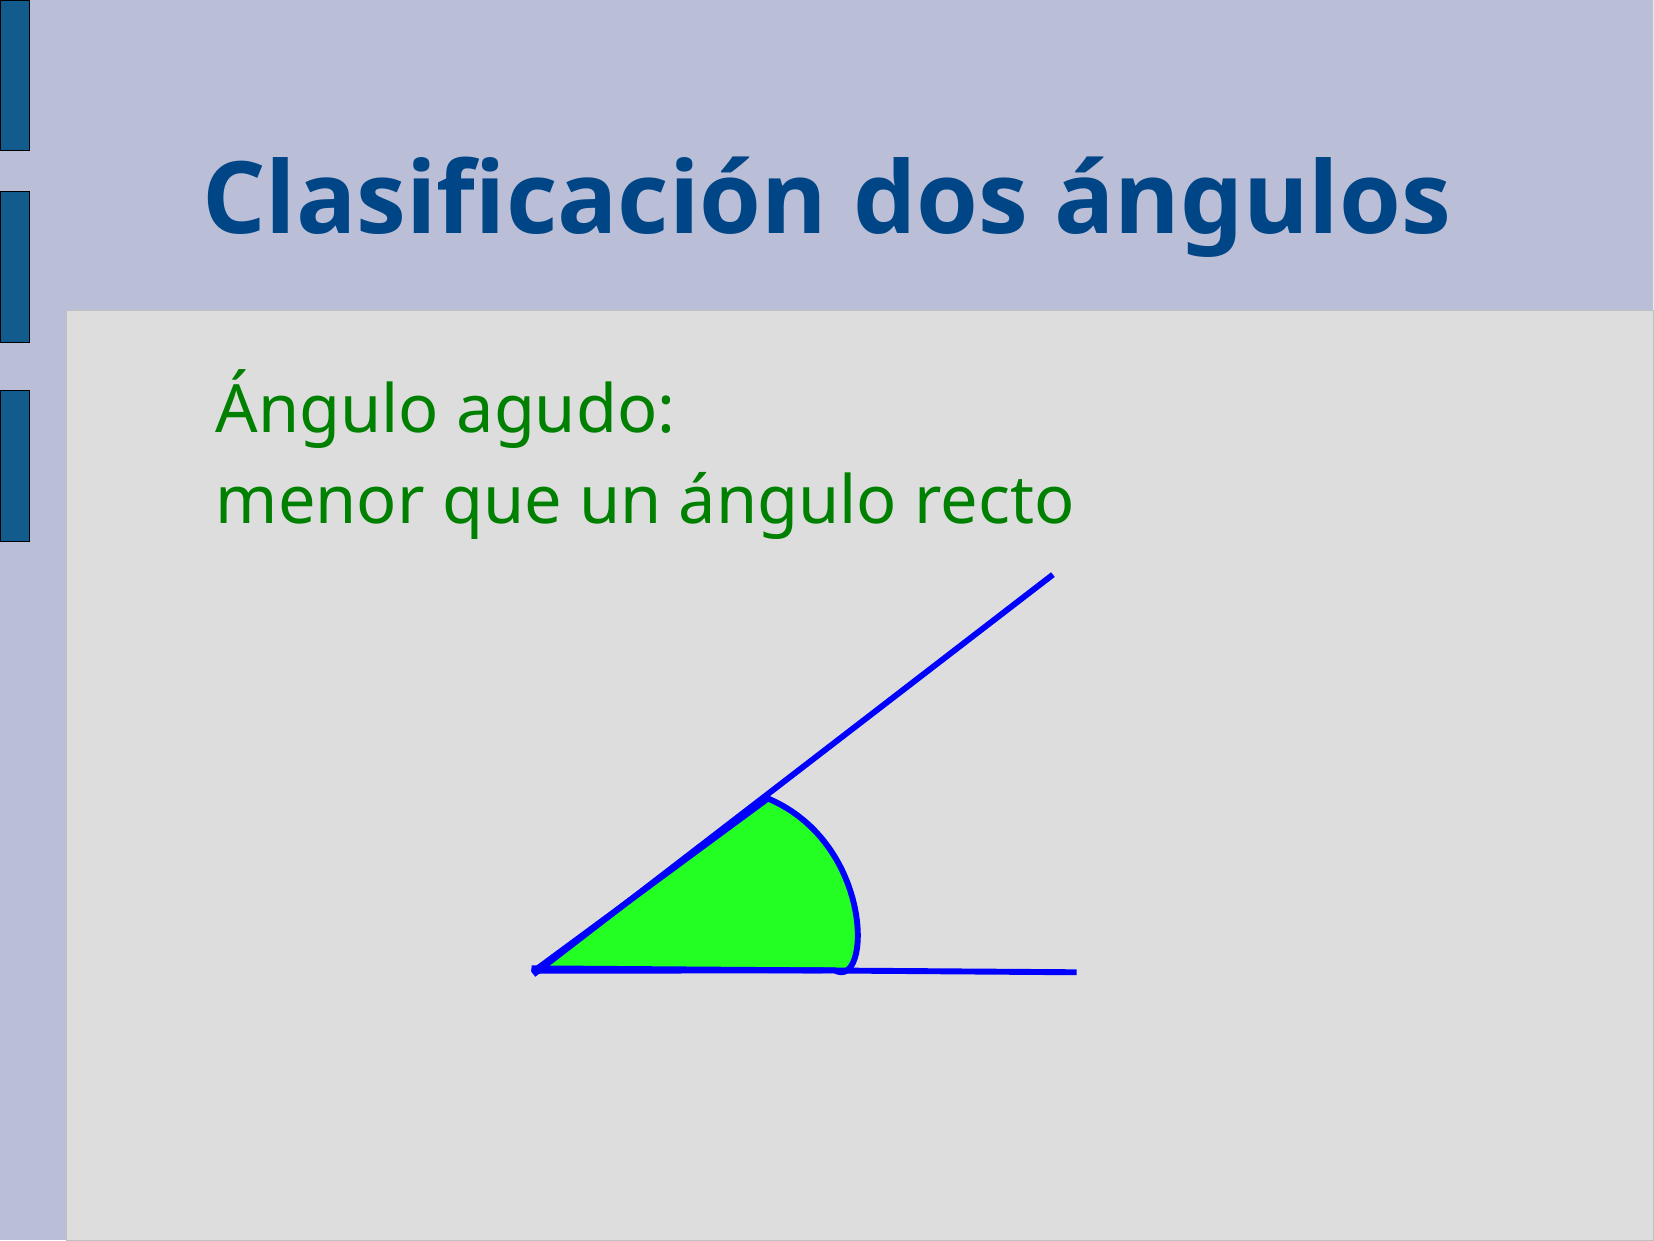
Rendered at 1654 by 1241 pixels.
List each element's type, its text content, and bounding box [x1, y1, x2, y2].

text_box [552, 798, 858, 967]
title Clasificación dos ángulos [121, 98, 1534, 291]
text_box Ángulo agudo: menor que un ángulo recto [177, 354, 1506, 556]
